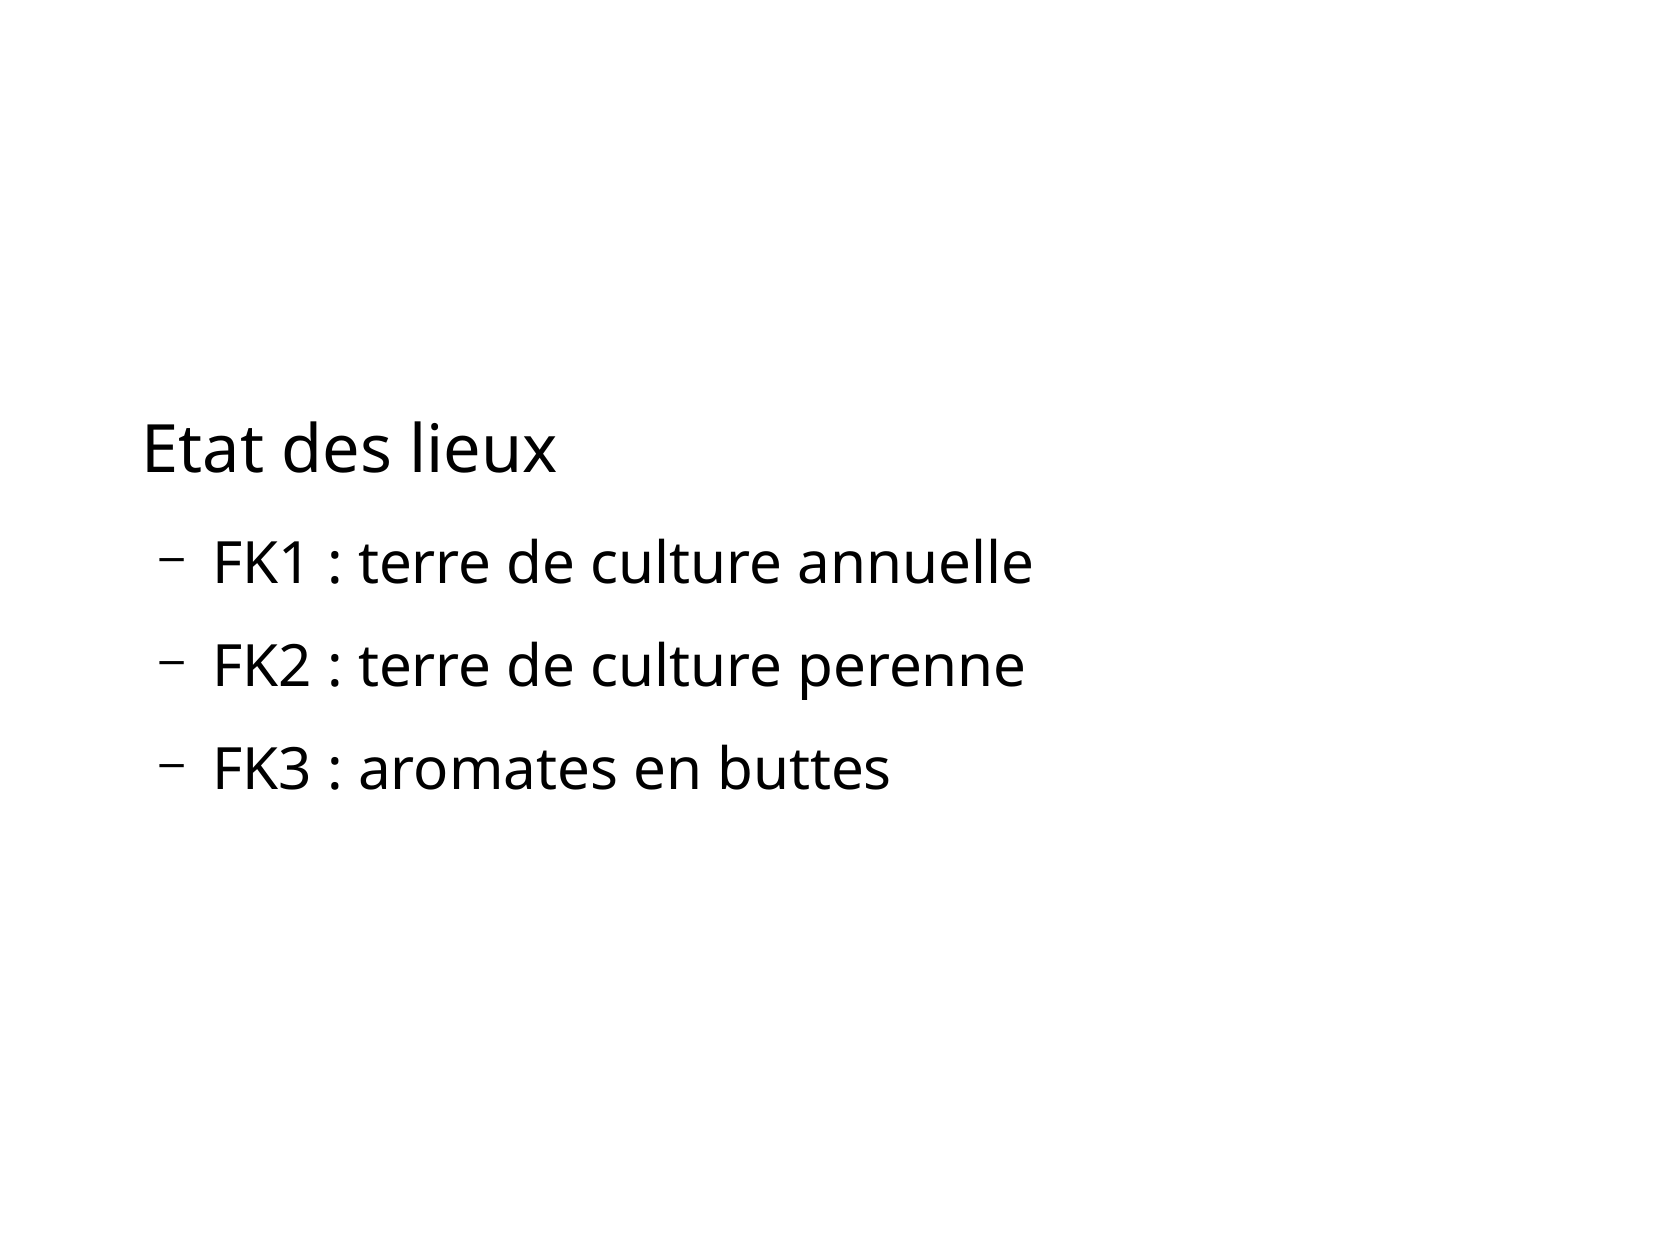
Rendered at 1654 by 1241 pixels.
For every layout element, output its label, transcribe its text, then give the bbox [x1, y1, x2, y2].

list Etat des lieux FK1 : terre de culture annuelle FK2 : terre de culture perenne FK3 : aromates en buttes [70, 401, 1560, 939]
